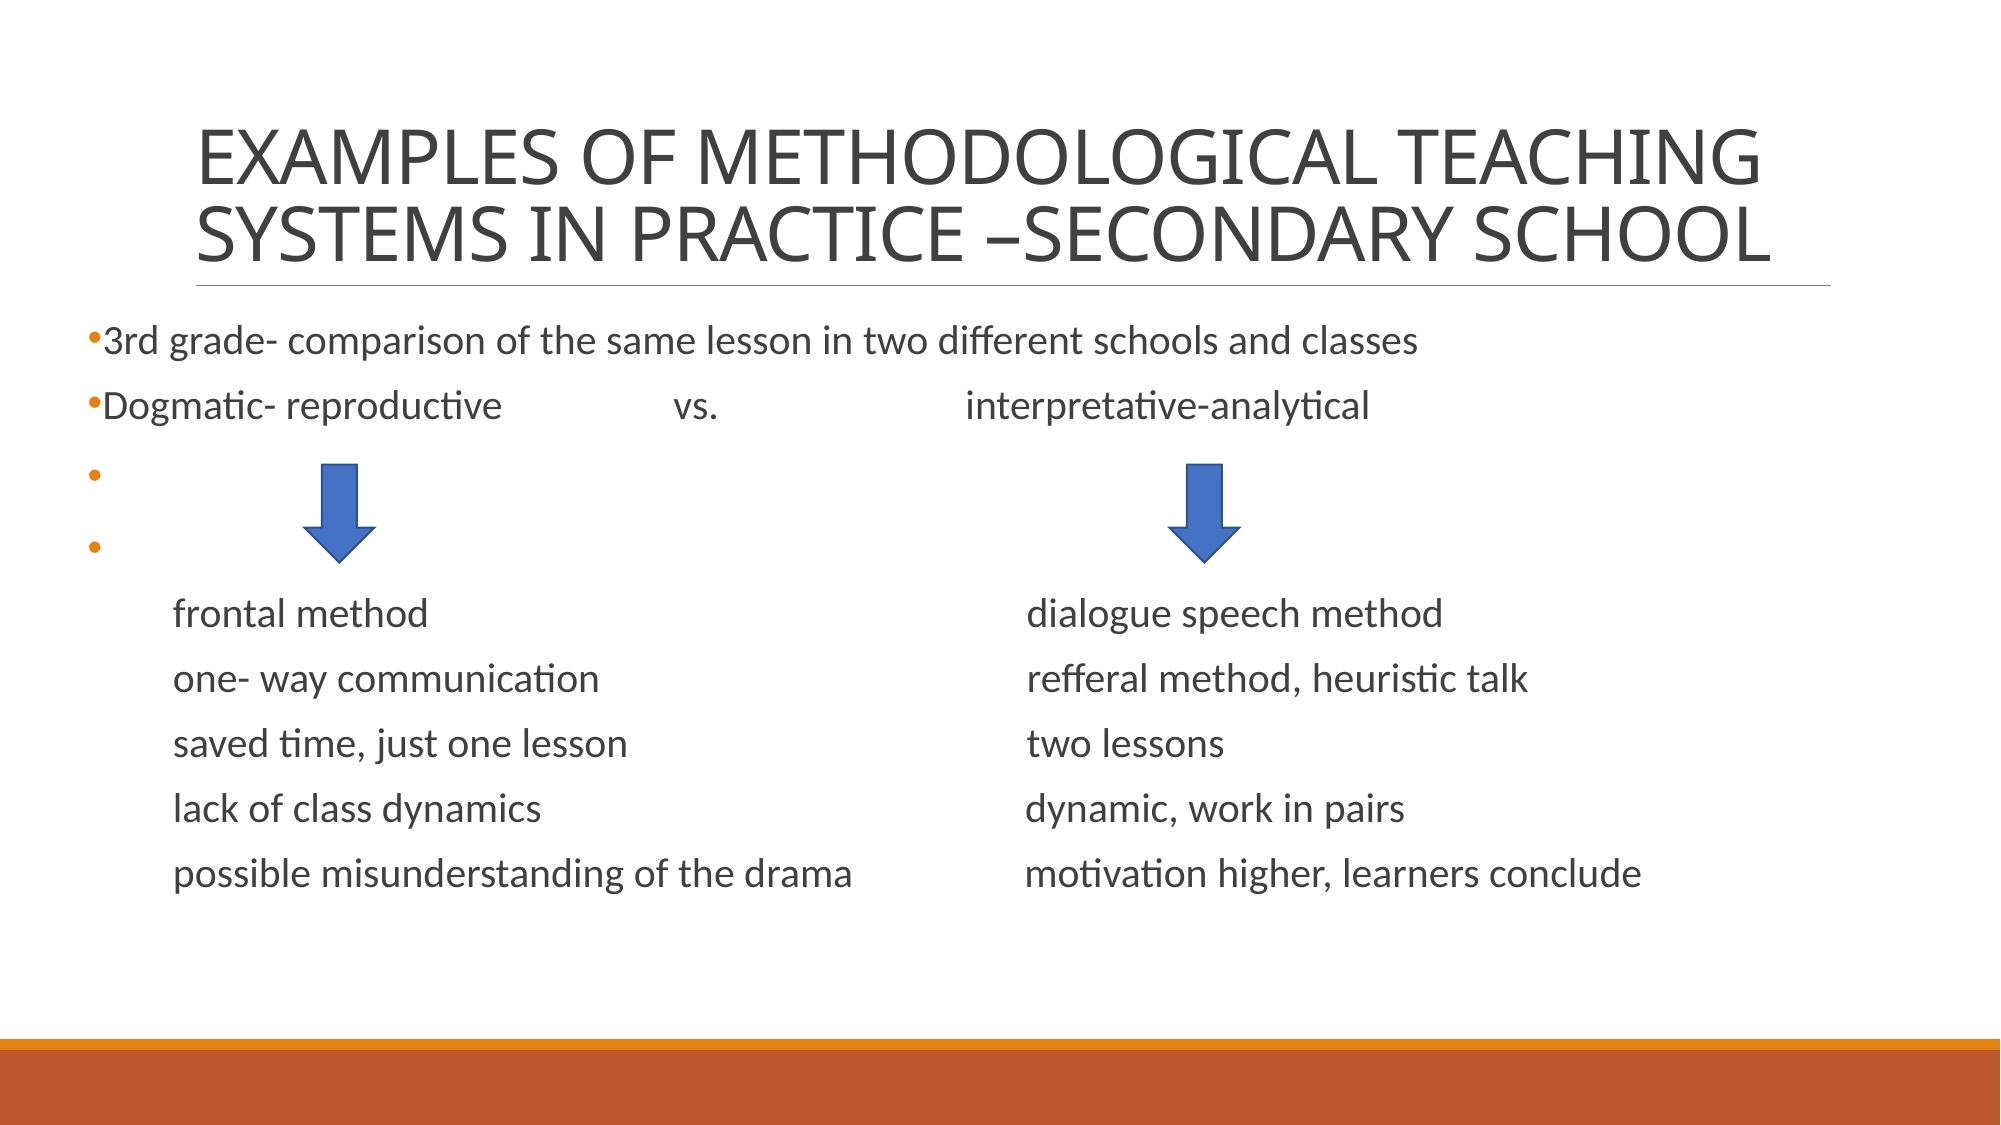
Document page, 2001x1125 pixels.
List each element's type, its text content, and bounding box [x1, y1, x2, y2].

list 3rd grade- comparison of the same lesson in two different schools and classes Dogmatic- reproductive vs. interpretative-analytical frontal method dialogue speech method one- way communication refferal method, heuristic talk saved time, just one lesson two lessons lack of class dynamics dynamic, work in pairs possible misunderstanding of the drama motivation higher, learners conclude [87, 314, 1831, 963]
title EXAMPLES OF METHODOLOGICAL TEACHING SYSTEMS IN PRACTICE –SECONDARY SCHOOL [180, 47, 1831, 286]
text_box [304, 464, 375, 563]
text_box [1169, 464, 1240, 563]
